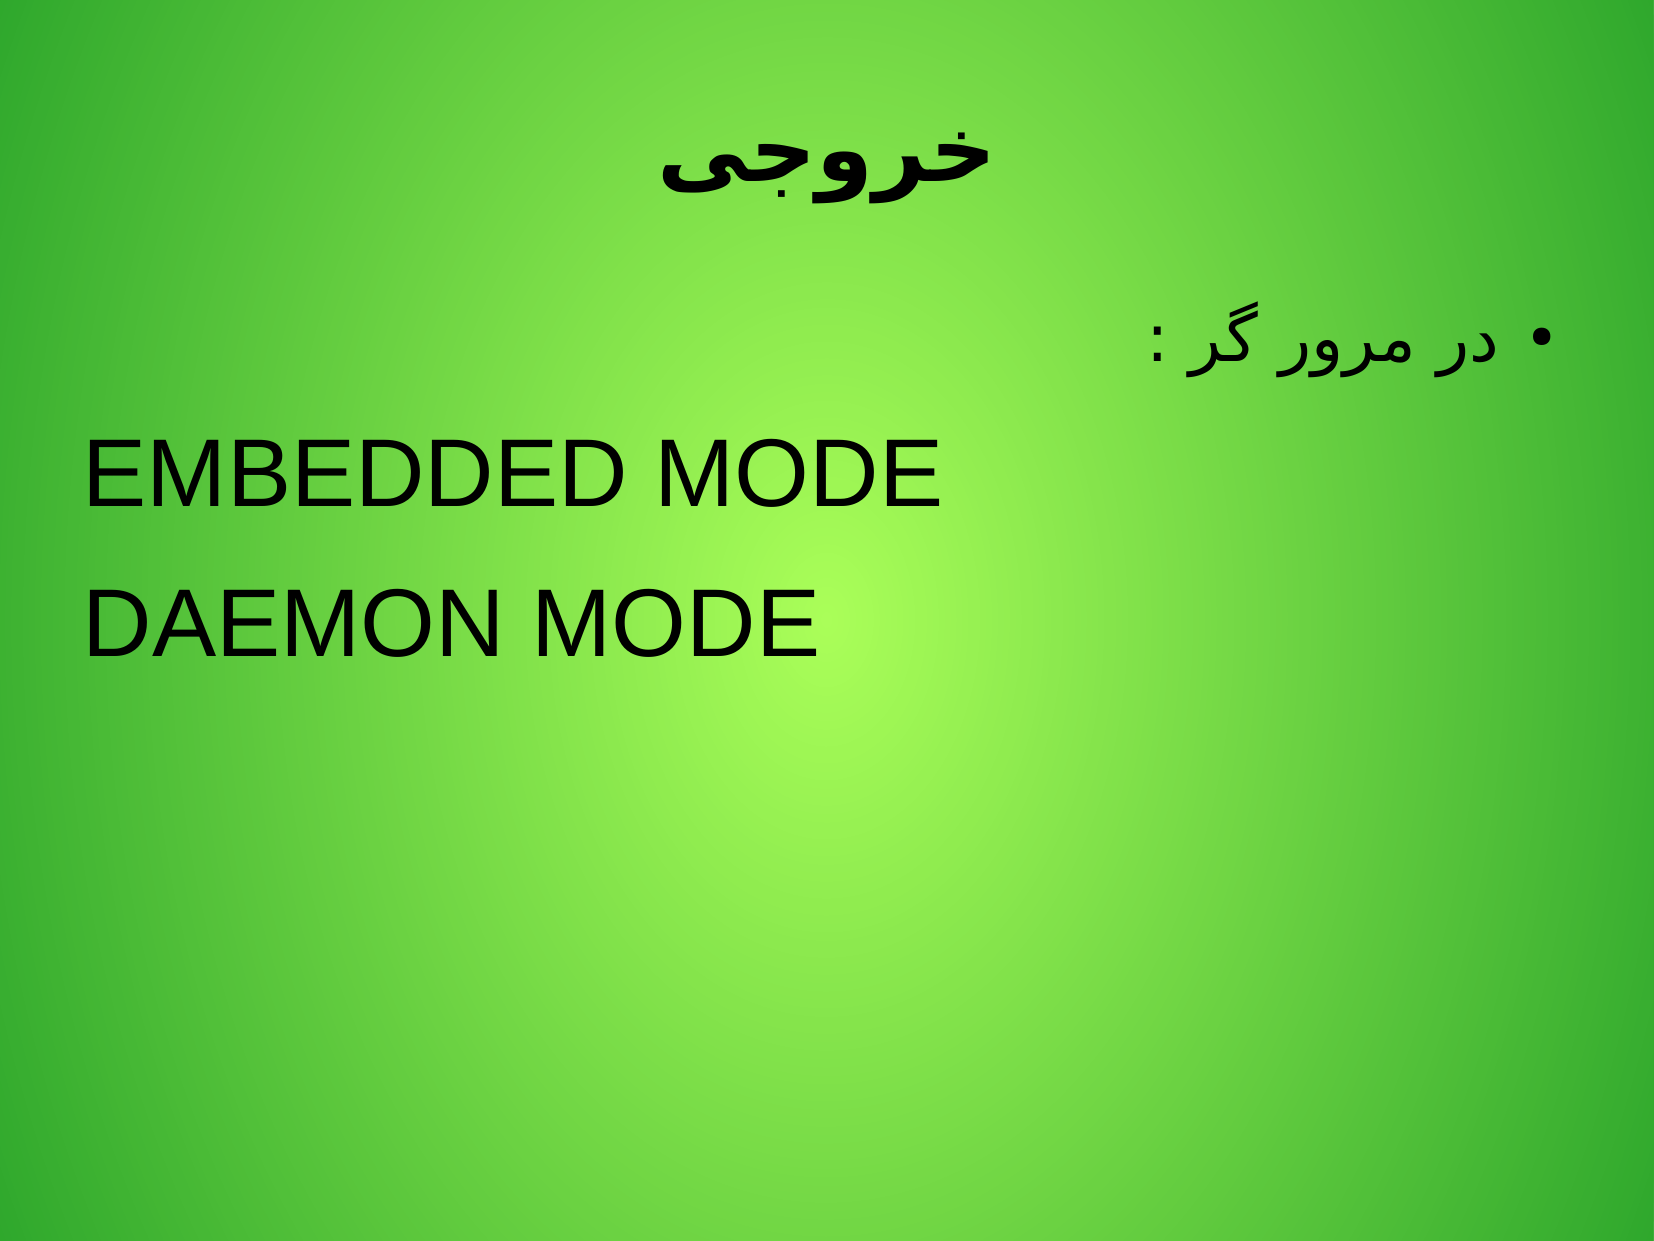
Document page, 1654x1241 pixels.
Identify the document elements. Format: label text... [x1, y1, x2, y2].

list در مرور گر : EMBEDDED MODE DAEMON MODE [82, 299, 1571, 1019]
title خروجی [82, 47, 1571, 252]
